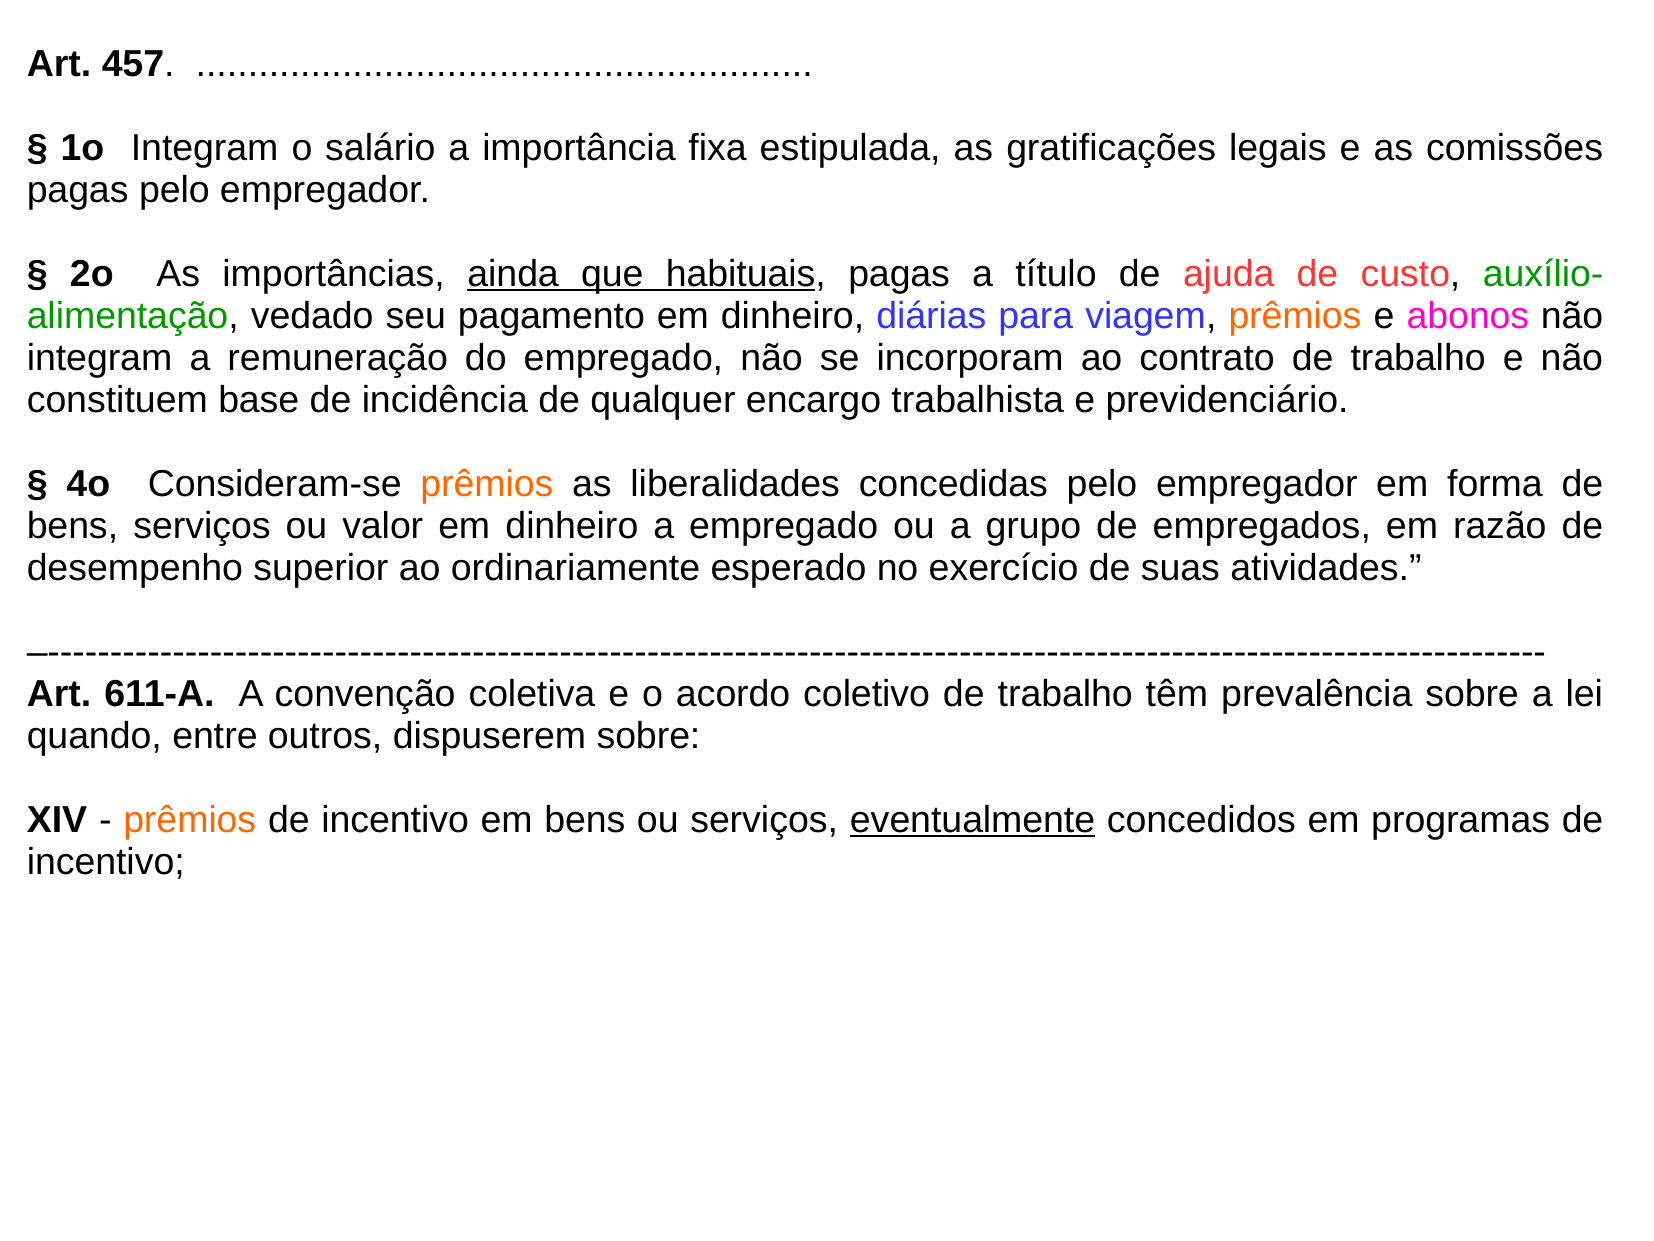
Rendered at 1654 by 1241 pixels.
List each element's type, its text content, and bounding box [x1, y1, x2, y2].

text_box Art. 457. ........................................................... § 1o Integram o salário a importância fixa estipulada, as gratificações legais e as comissões pagas pelo empregador. § 2o As importâncias, ainda que habituais, pagas a título de ajuda de custo, auxílio-alimentação, vedado seu pagamento em dinheiro, diárias para viagem, prêmios e abonos não integram a remuneração do empregado, não se incorporam ao contrato de trabalho e não constituem base de incidência de qualquer encargo trabalhista e previdenciário. § 4o Consideram-se prêmios as liberalidades concedidas pelo empregador em forma de bens, serviços ou valor em dinheiro a empregado ou a grupo de empregados, em razão de desempenho superior ao ordinariamente esperado no exercício de suas atividades.” –------------------------------------------------------------------------------------------------------------------------ Art. 611-A. A convenção coletiva e o acordo coletivo de trabalho têm prevalência sobre a lei quando, entre outros, dispuserem sobre: XIV - prêmios de incentivo em bens ou serviços, eventualmente concedidos em programas de incentivo; [12, 35, 1619, 941]
